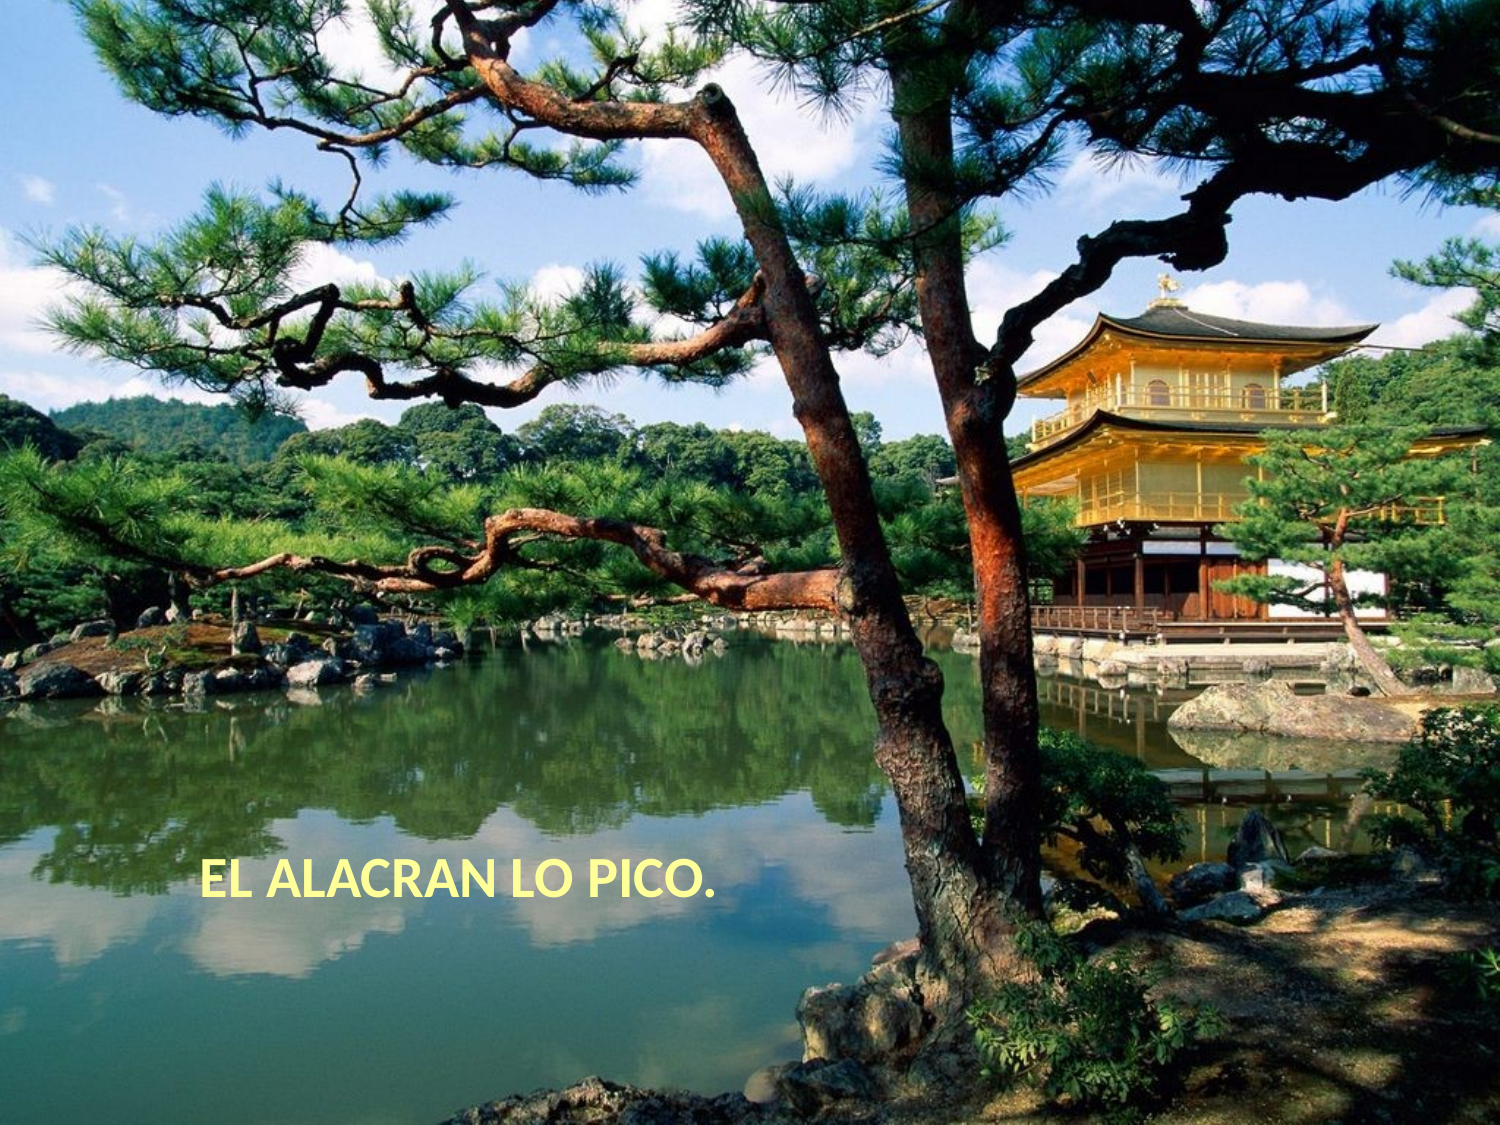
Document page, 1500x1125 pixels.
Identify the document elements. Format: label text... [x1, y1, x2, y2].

text_box EL ALACRAN LO PICO. [171, 832, 734, 918]
picture [0, 0, 1500, 1125]
